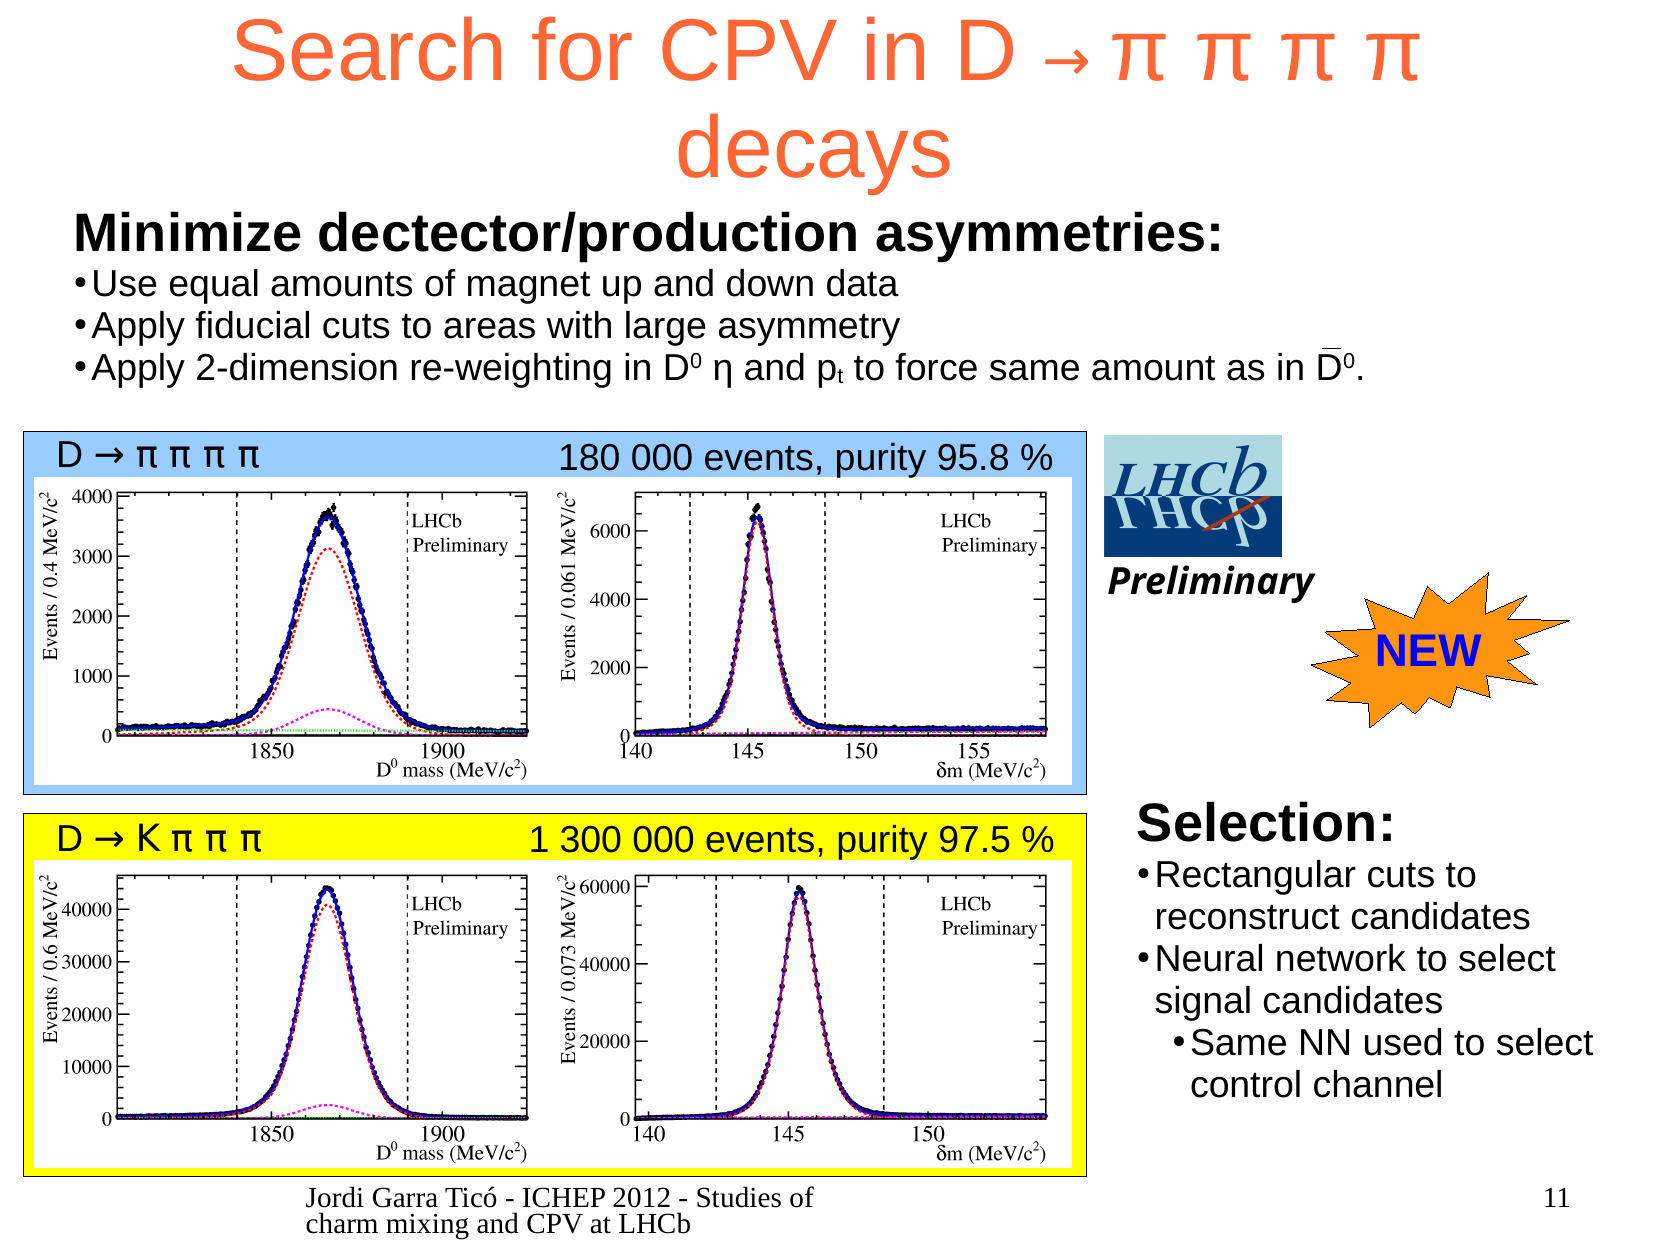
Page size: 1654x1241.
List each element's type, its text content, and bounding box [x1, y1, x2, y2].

text_box D → π π π π [41, 425, 276, 484]
picture [1104, 435, 1282, 547]
text_box Preliminary [1092, 547, 1365, 606]
picture [34, 860, 1072, 1168]
text_box [23, 431, 1087, 795]
text_box [278, 813, 513, 860]
text_box D → K π π π [41, 809, 278, 868]
text_box [276, 431, 543, 477]
text_box [23, 813, 1087, 1177]
text_box Selection: Rectangular cuts to reconstruct candidates Neural network to select signal candidates Same NN used to select control channel [1122, 785, 1625, 1113]
text_box 180 000 events, purity 95.8 % [543, 428, 1087, 486]
title Search for CPV in D → π π π π decays [82, 0, 1571, 197]
picture [34, 477, 1072, 785]
text_box NEW [1311, 572, 1570, 728]
text_box 1 300 000 events, purity 97.5 % [513, 811, 1087, 869]
text_box Minimize dectector/production asymmetries: Use equal amounts of magnet up and down data Apply fiducial cuts to areas with large asymmetry Apply 2-dimension re-weighting in D0 η and pt to force same amount as in D0. [59, 194, 1380, 410]
